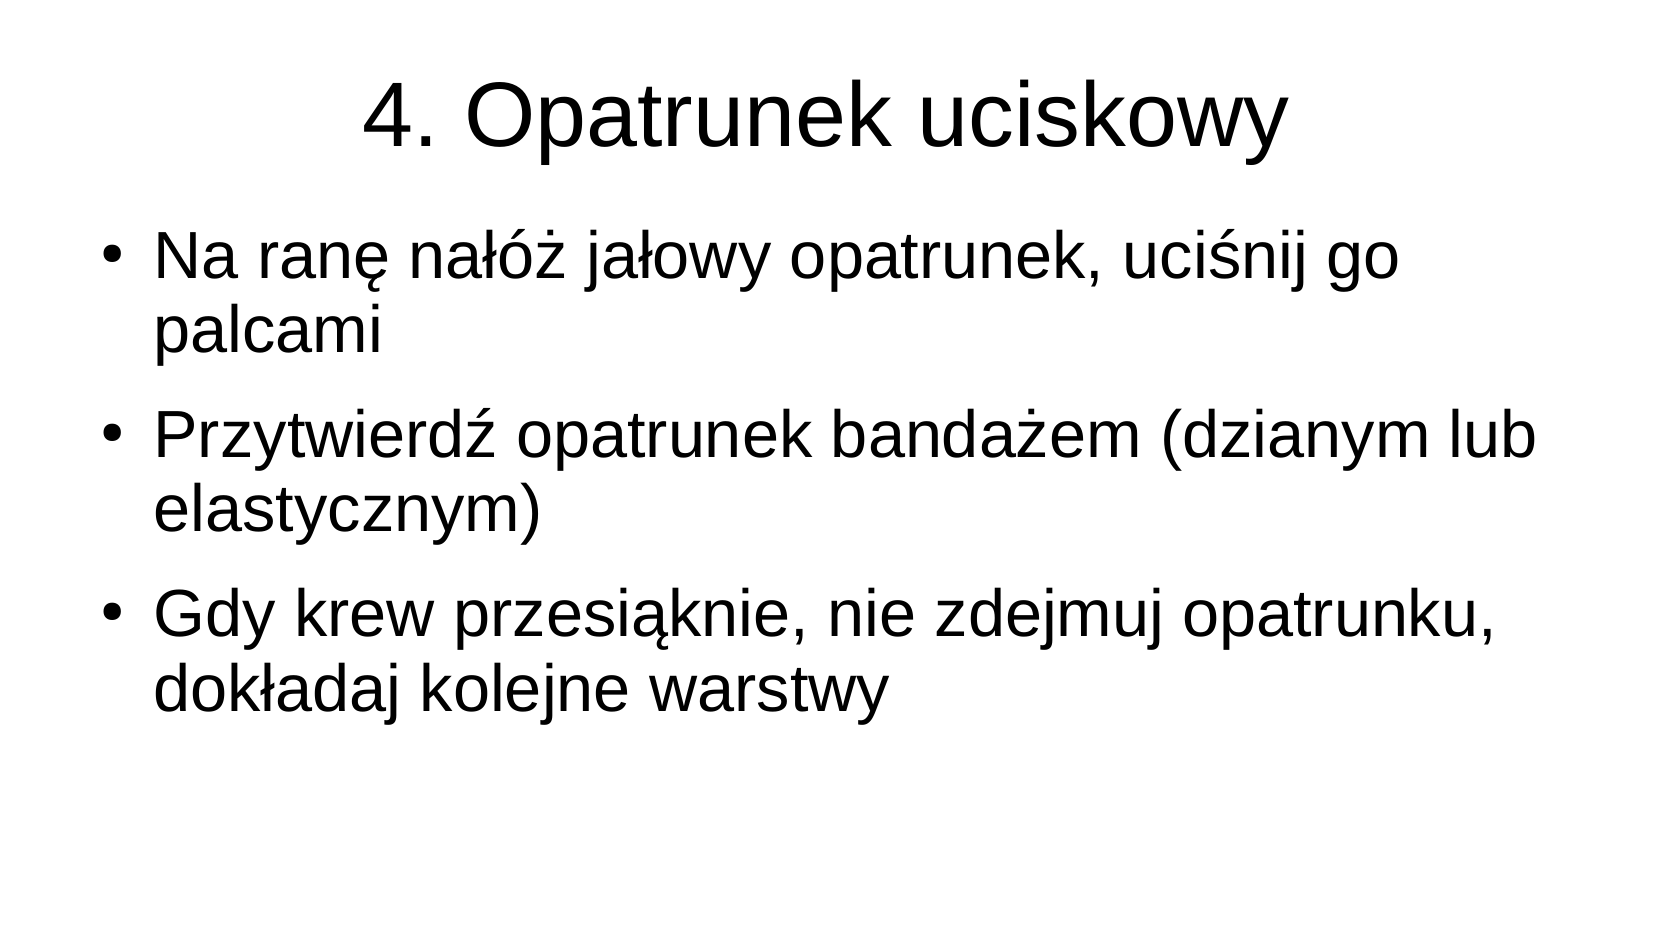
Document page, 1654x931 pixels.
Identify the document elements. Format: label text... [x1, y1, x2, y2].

title 4. Opatrunek uciskowy [82, 37, 1571, 193]
list Na ranę nałóż jałowy opatrunek, uciśnij go palcami Przytwierdź opatrunek bandażem (dzianym lub elastycznym) Gdy krew przesiąknie, nie zdejmuj opatrunku, dokładaj kolejne warstwy [82, 217, 1571, 758]
